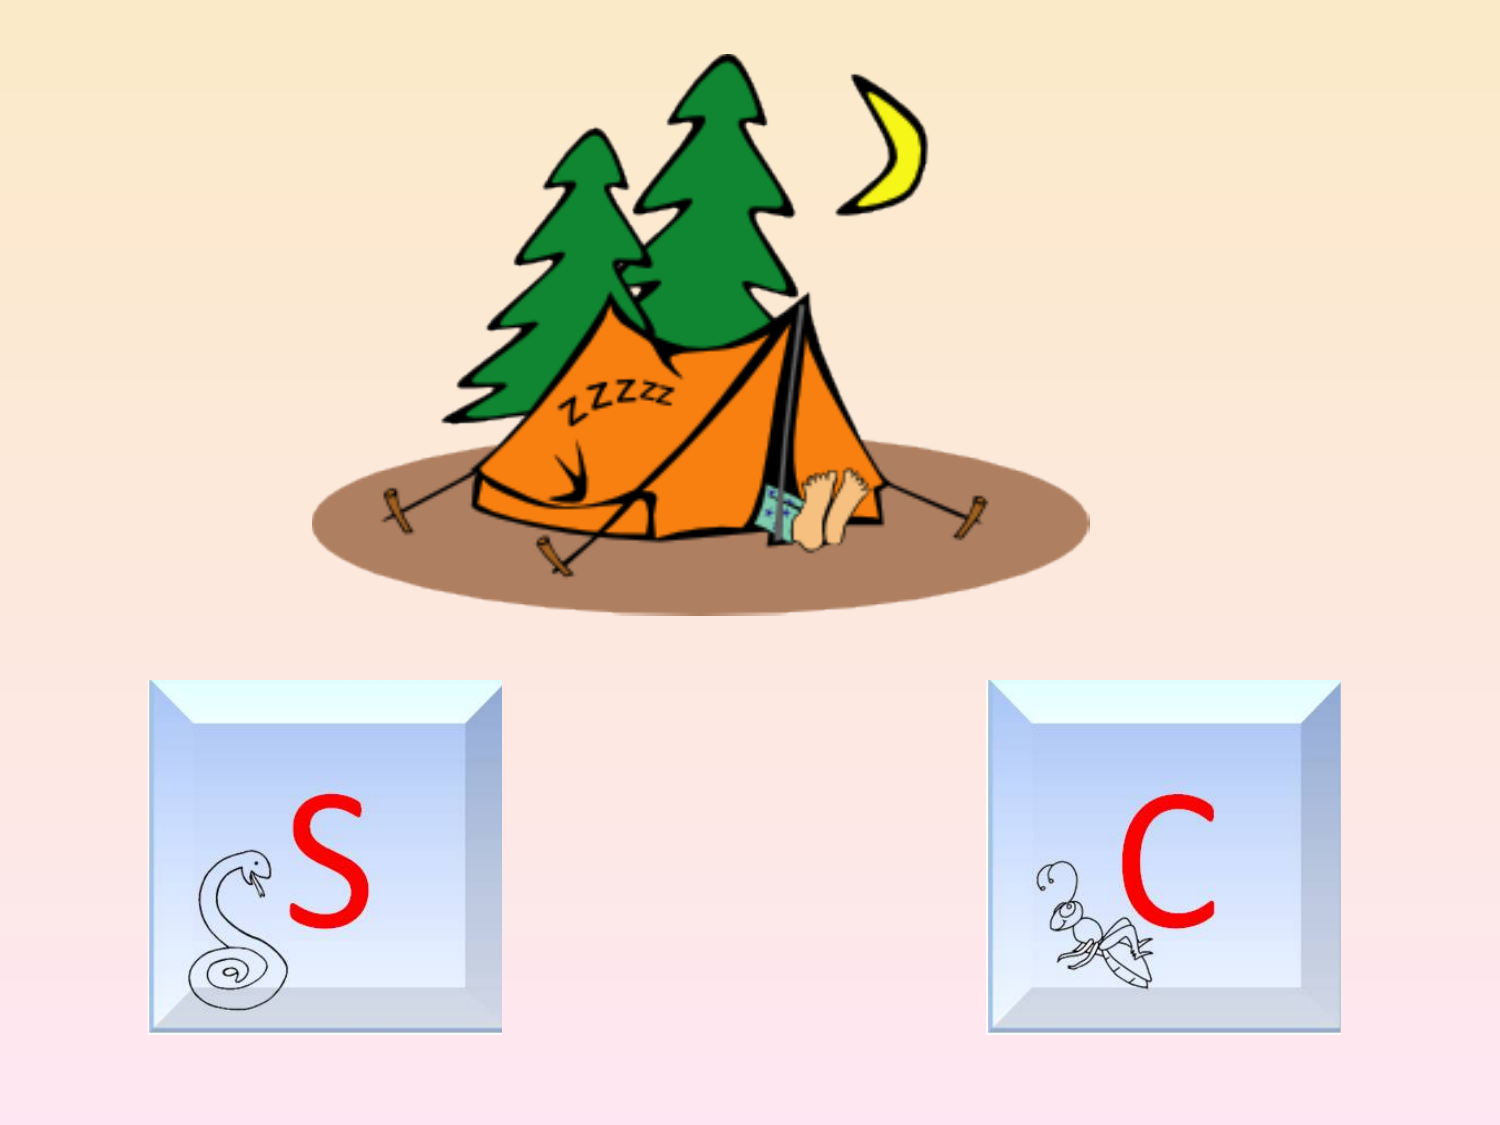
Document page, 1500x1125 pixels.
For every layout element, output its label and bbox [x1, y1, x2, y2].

picture [147, 680, 502, 1035]
picture [312, 54, 1090, 616]
picture [986, 680, 1341, 1035]
